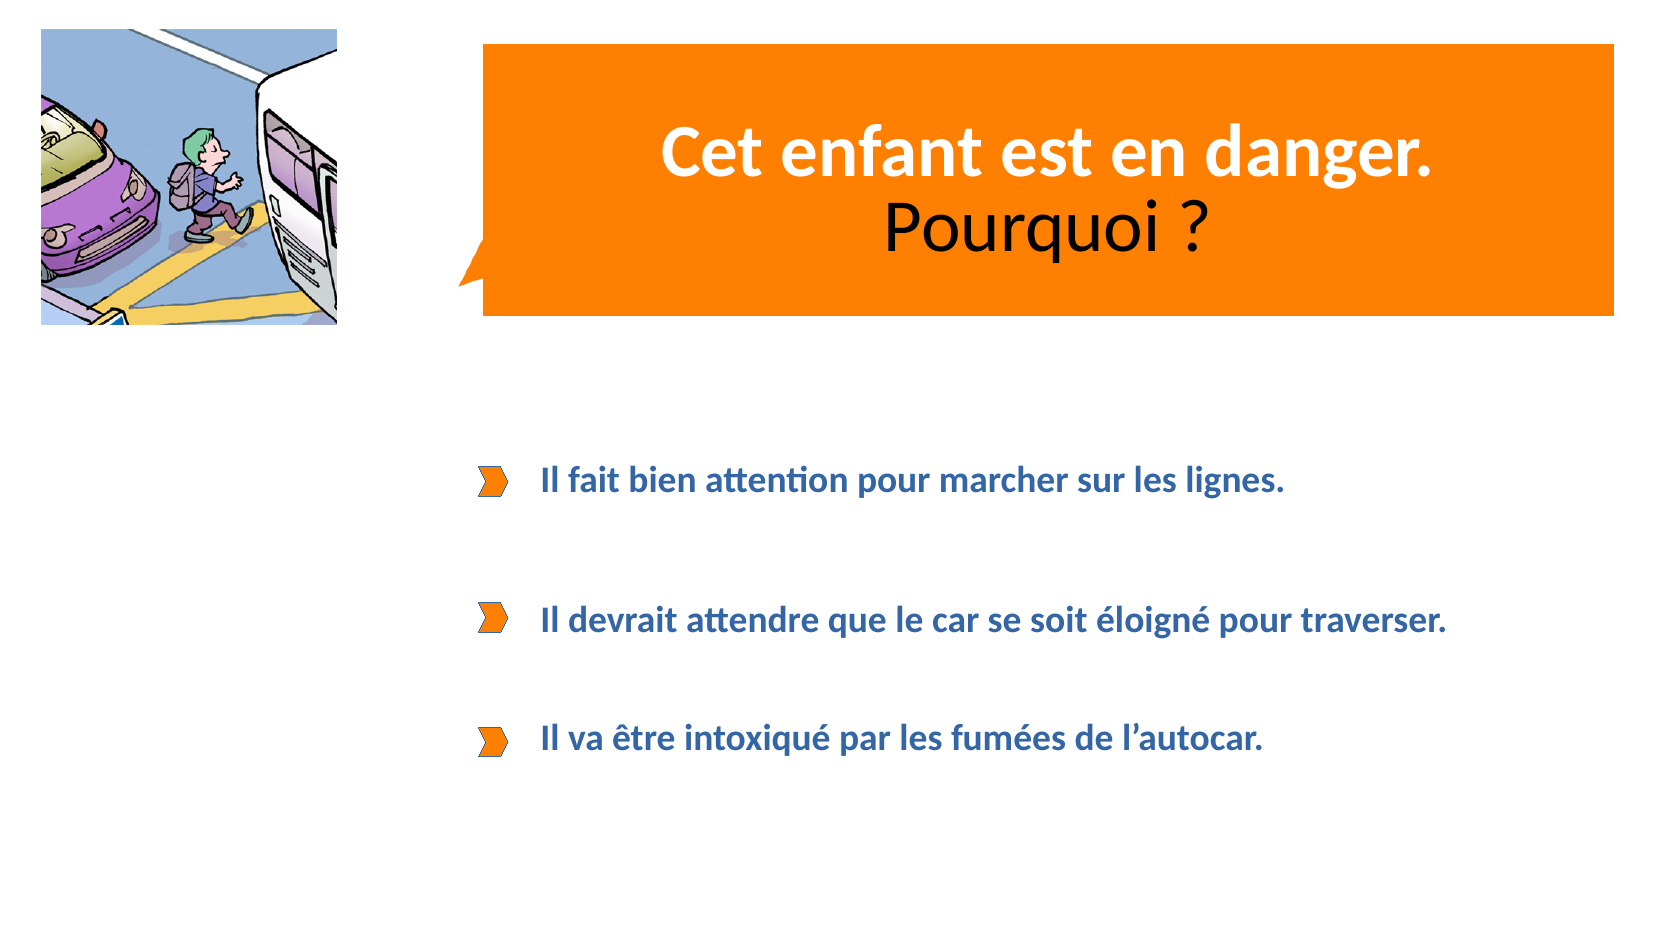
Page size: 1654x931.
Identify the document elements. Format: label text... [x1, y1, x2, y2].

text_box [478, 466, 508, 497]
text_box Il fait bien attention pour marcher sur les lignes. [525, 456, 1418, 510]
text_box Cet enfant est en danger. Pourquoi ? [472, 112, 1625, 278]
text_box Il devrait attendre que le car se soit éloigné pour traverser. [525, 596, 1506, 650]
text_box [478, 602, 508, 633]
picture [5, 0, 1654, 345]
text_box [478, 727, 508, 757]
text_box Il va être intoxiqué par les fumées de l’autocar. [525, 715, 1418, 768]
